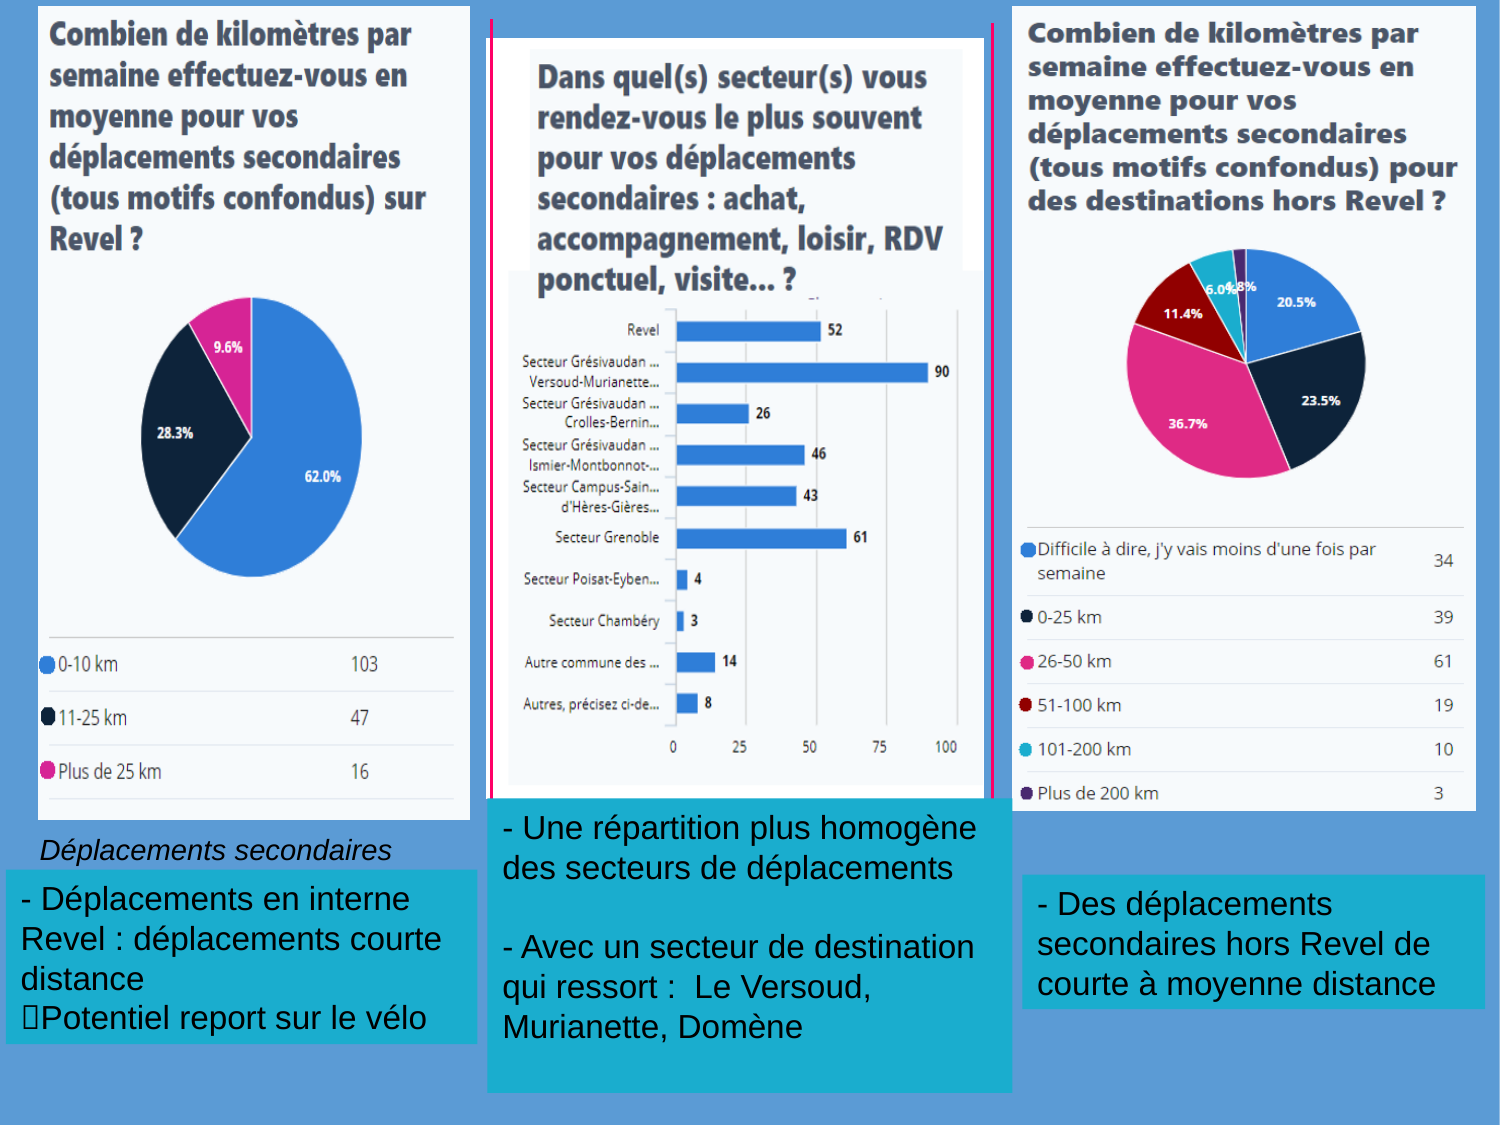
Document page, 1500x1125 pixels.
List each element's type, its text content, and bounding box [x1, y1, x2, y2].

text_box Déplacements secondaires [24, 824, 487, 874]
picture [1012, 6, 1476, 811]
text_box - Des déplacements secondaires hors Revel de courte à moyenne distance [1022, 874, 1486, 1010]
picture [493, 38, 984, 798]
text_box - Déplacements en interne Revel : déplacements courte distance Potentiel report sur le vélo [5, 869, 478, 1045]
picture [486, 38, 490, 799]
text_box - Une répartition plus homogène des secteurs de déplacements - Avec un secteur de destination qui ressort : Le Versoud, Murianette, Domène [487, 798, 1013, 1093]
text_box [0, 0, 1500, 1125]
picture [38, 6, 470, 820]
